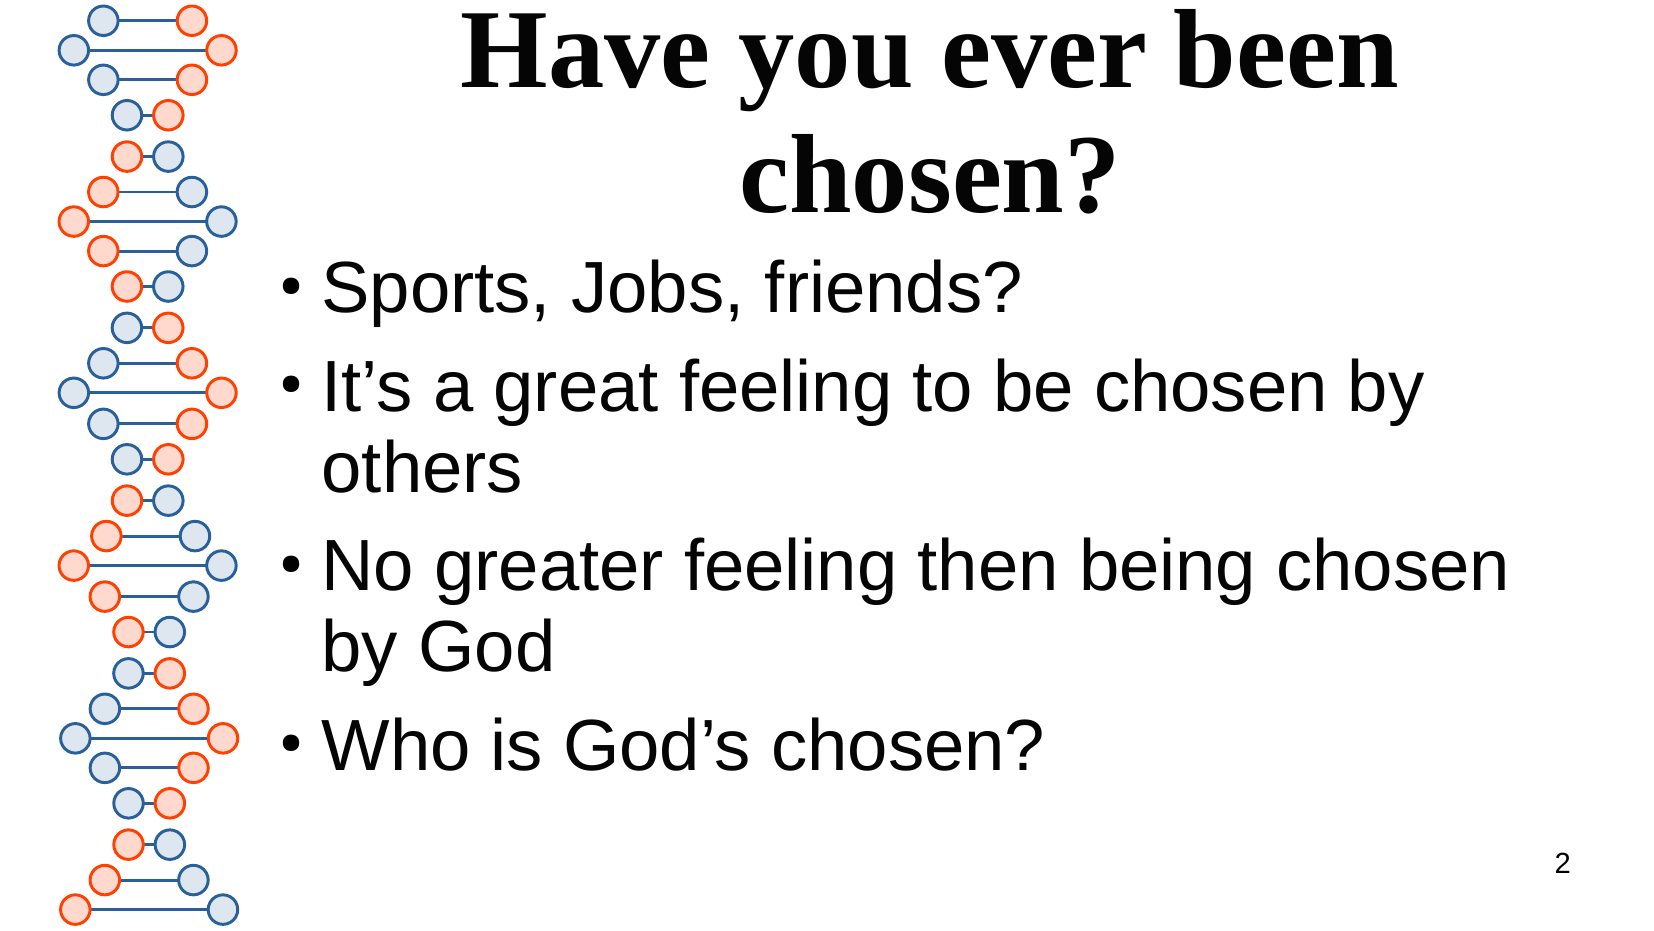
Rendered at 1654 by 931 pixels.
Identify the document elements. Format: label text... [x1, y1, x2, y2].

list Sports, Jobs, friends? It’s a great feeling to be chosen by others No greater feeling then being chosen by God Who is God’s chosen? [265, 247, 1595, 787]
title Have you ever been chosen? [265, 0, 1595, 237]
